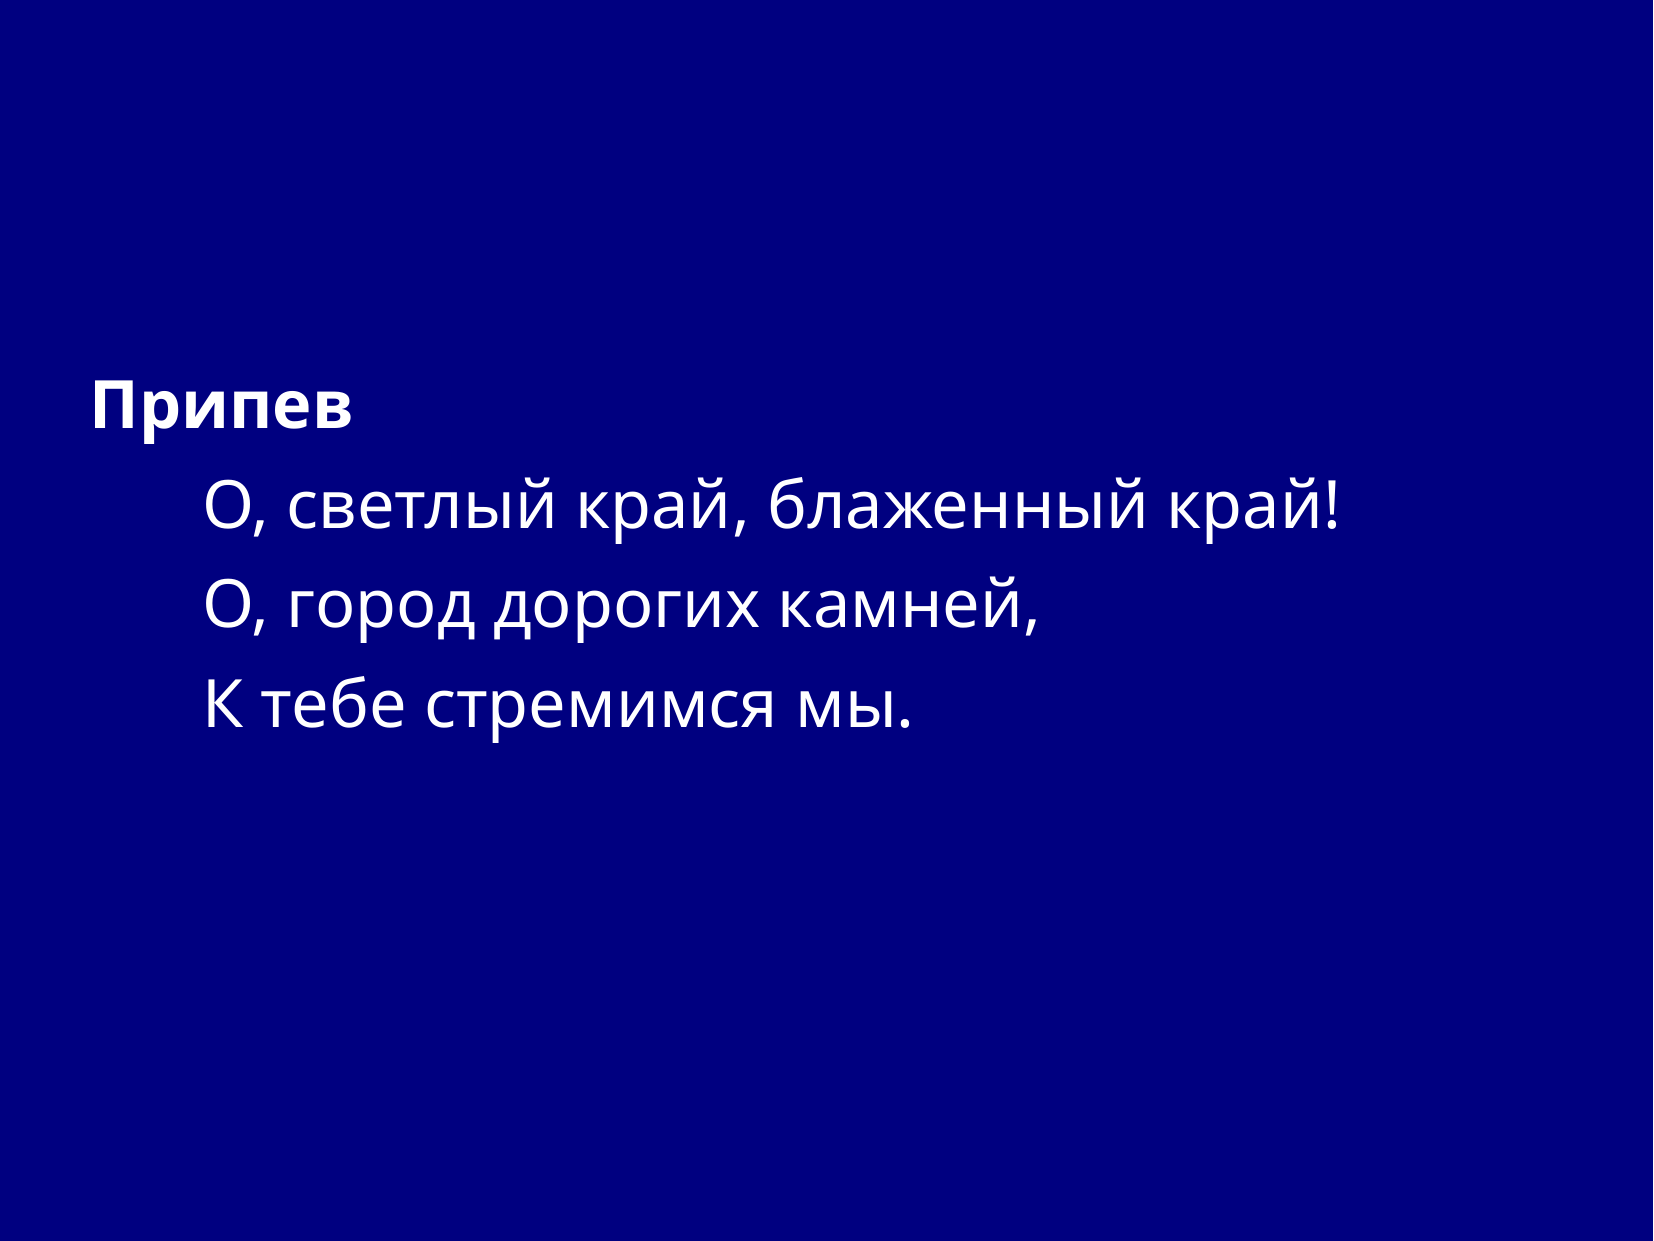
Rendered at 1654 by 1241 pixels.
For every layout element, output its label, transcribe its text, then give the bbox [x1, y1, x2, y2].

text_box Припев О, светлый край, блаженный край! О, город дорогих камней, К тебе стремимся мы. [75, 150, 1576, 1163]
